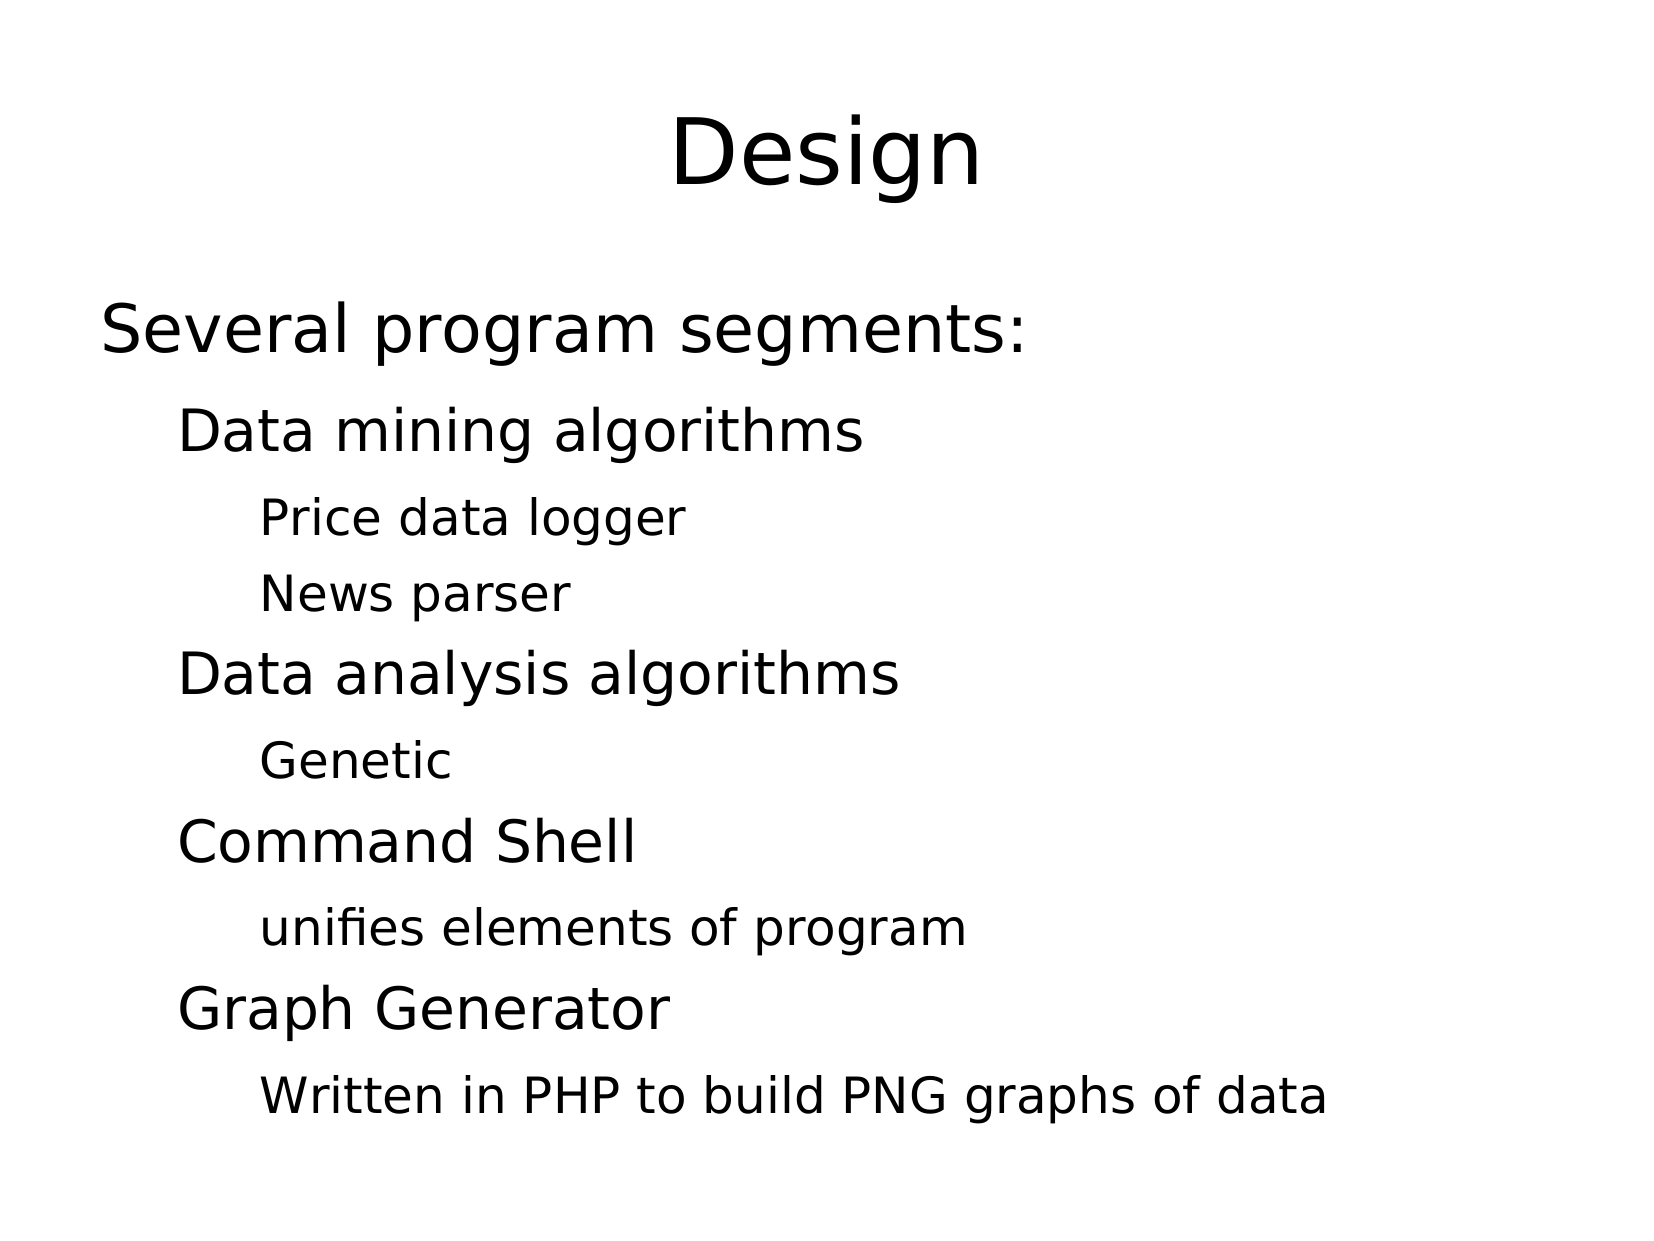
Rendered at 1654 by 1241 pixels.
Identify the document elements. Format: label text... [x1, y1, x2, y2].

title Design [82, 49, 1571, 257]
list Several program segments: Data mining algorithms Price data logger News parser Data analysis algorithms Genetic Command Shell unifies elements of program Graph Generator Written in PHP to build PNG graphs of data [82, 290, 1571, 1126]
